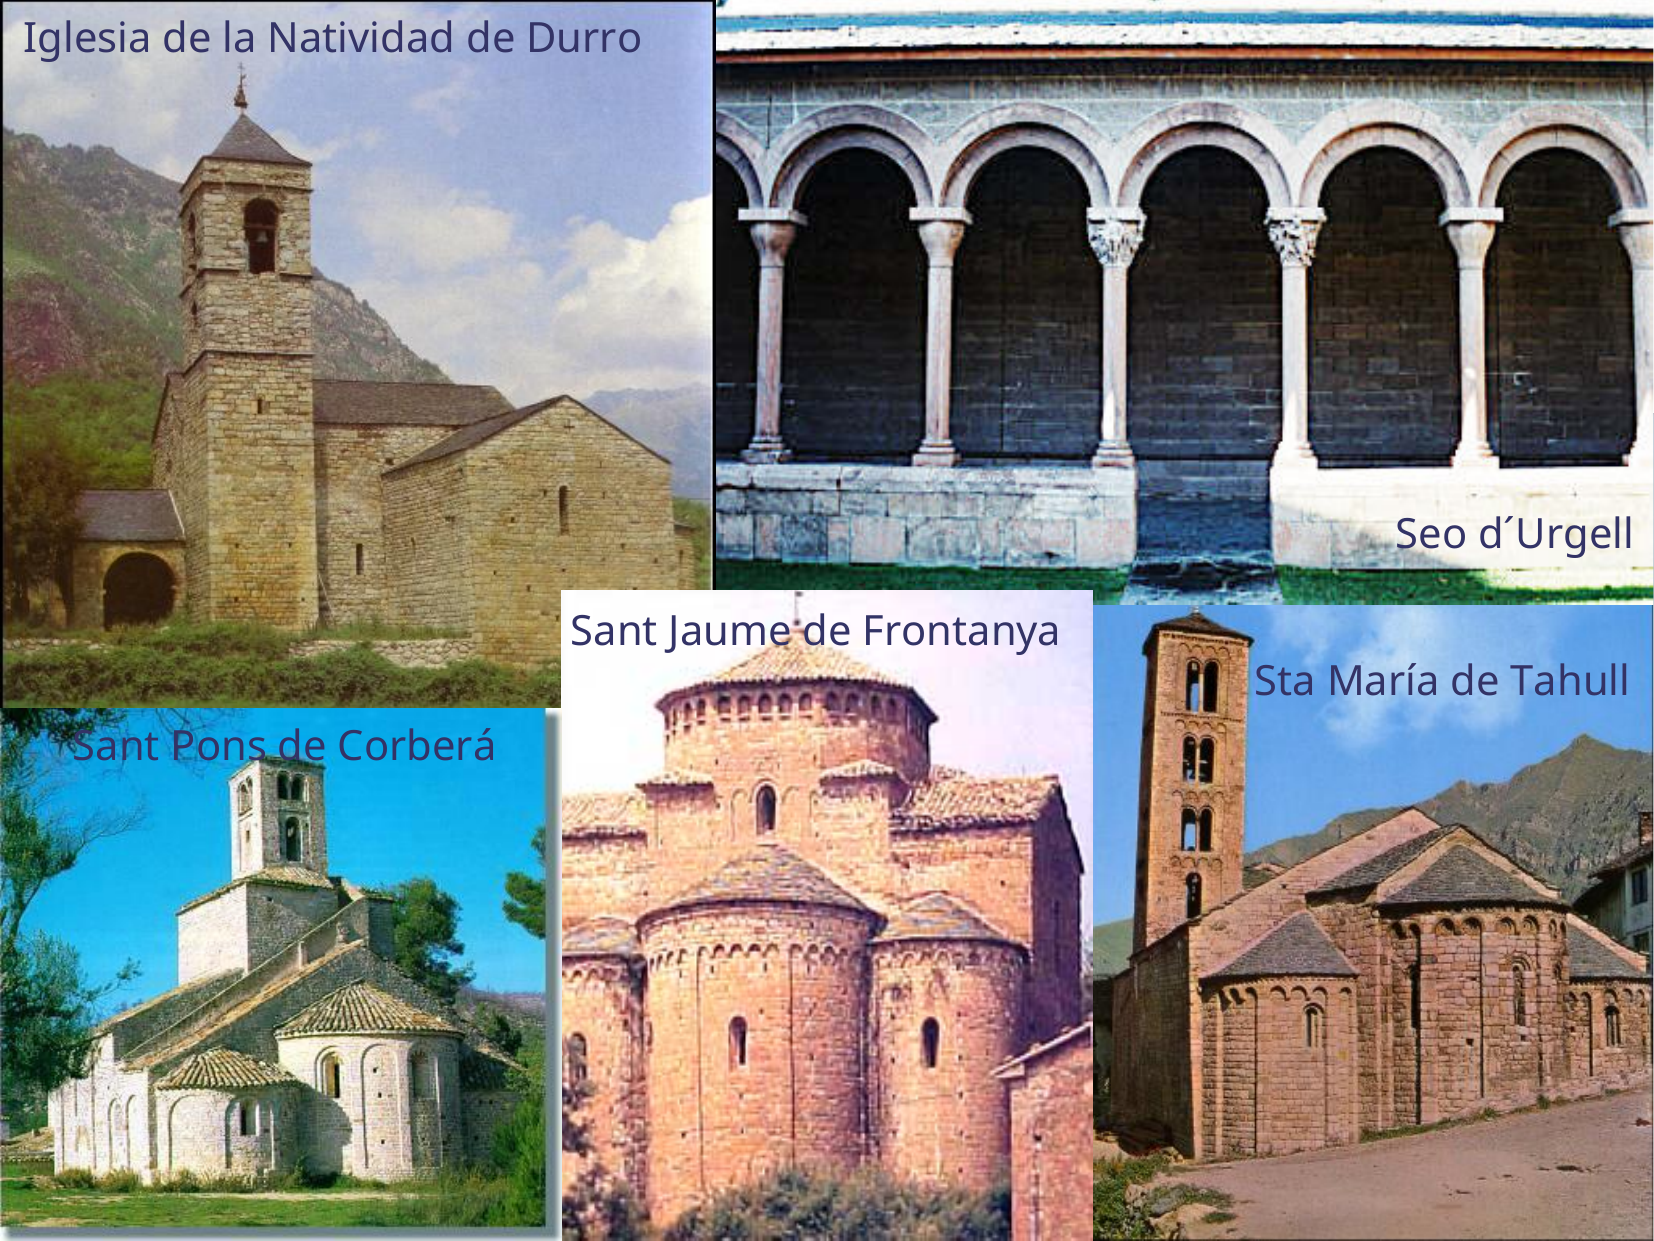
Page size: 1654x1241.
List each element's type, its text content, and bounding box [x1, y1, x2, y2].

text_box Sant Jaume de Frontanya [556, 593, 1123, 709]
text_box Iglesia de la Natividad de Durro [8, 0, 680, 66]
text_box Seo d´Urgell [1381, 495, 1654, 562]
text_box Sta María de Tahull [1240, 643, 1654, 709]
picture [0, 0, 1654, 1241]
text_box Sant Pons de Corberá [58, 708, 532, 774]
